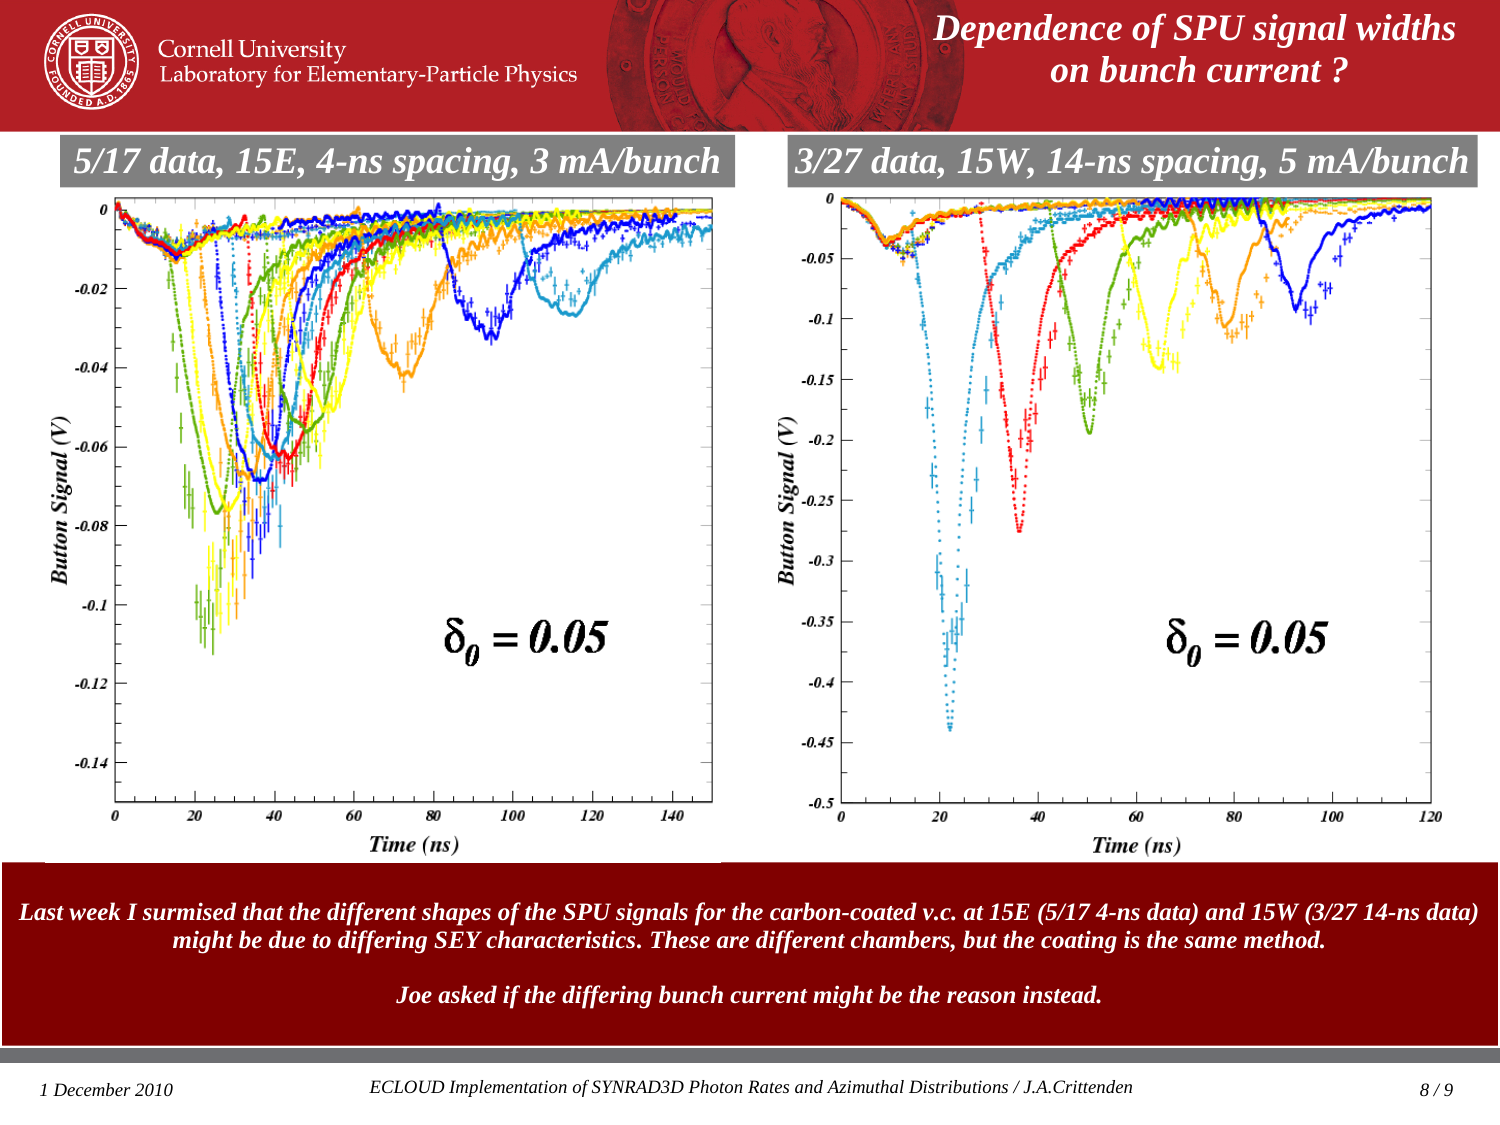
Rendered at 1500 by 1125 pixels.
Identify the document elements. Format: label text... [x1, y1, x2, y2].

text_box Dependence of SPU signal widths on bunch current ? [899, 0, 1500, 113]
picture [45, 187, 721, 863]
picture [772, 187, 1448, 862]
picture [0, 0, 1500, 132]
text_box Last week I surmised that the different shapes of the SPU signals for the carbon-coated v.c. at 15E (5/17 4-ns data) and 15W (3/27 14-ns data) might be due to differing SEY characteristics. These are different chambers, but the coating is the same method. Joe asked if the differing bunch current might be the reason instead. [2, 862, 1498, 1046]
text_box 5/17 data, 15E, 4-ns spacing, 3 mA/bunch [60, 134, 736, 188]
text_box 3/27 data, 15W, 14-ns spacing, 5 mA/bunch [787, 134, 1478, 188]
